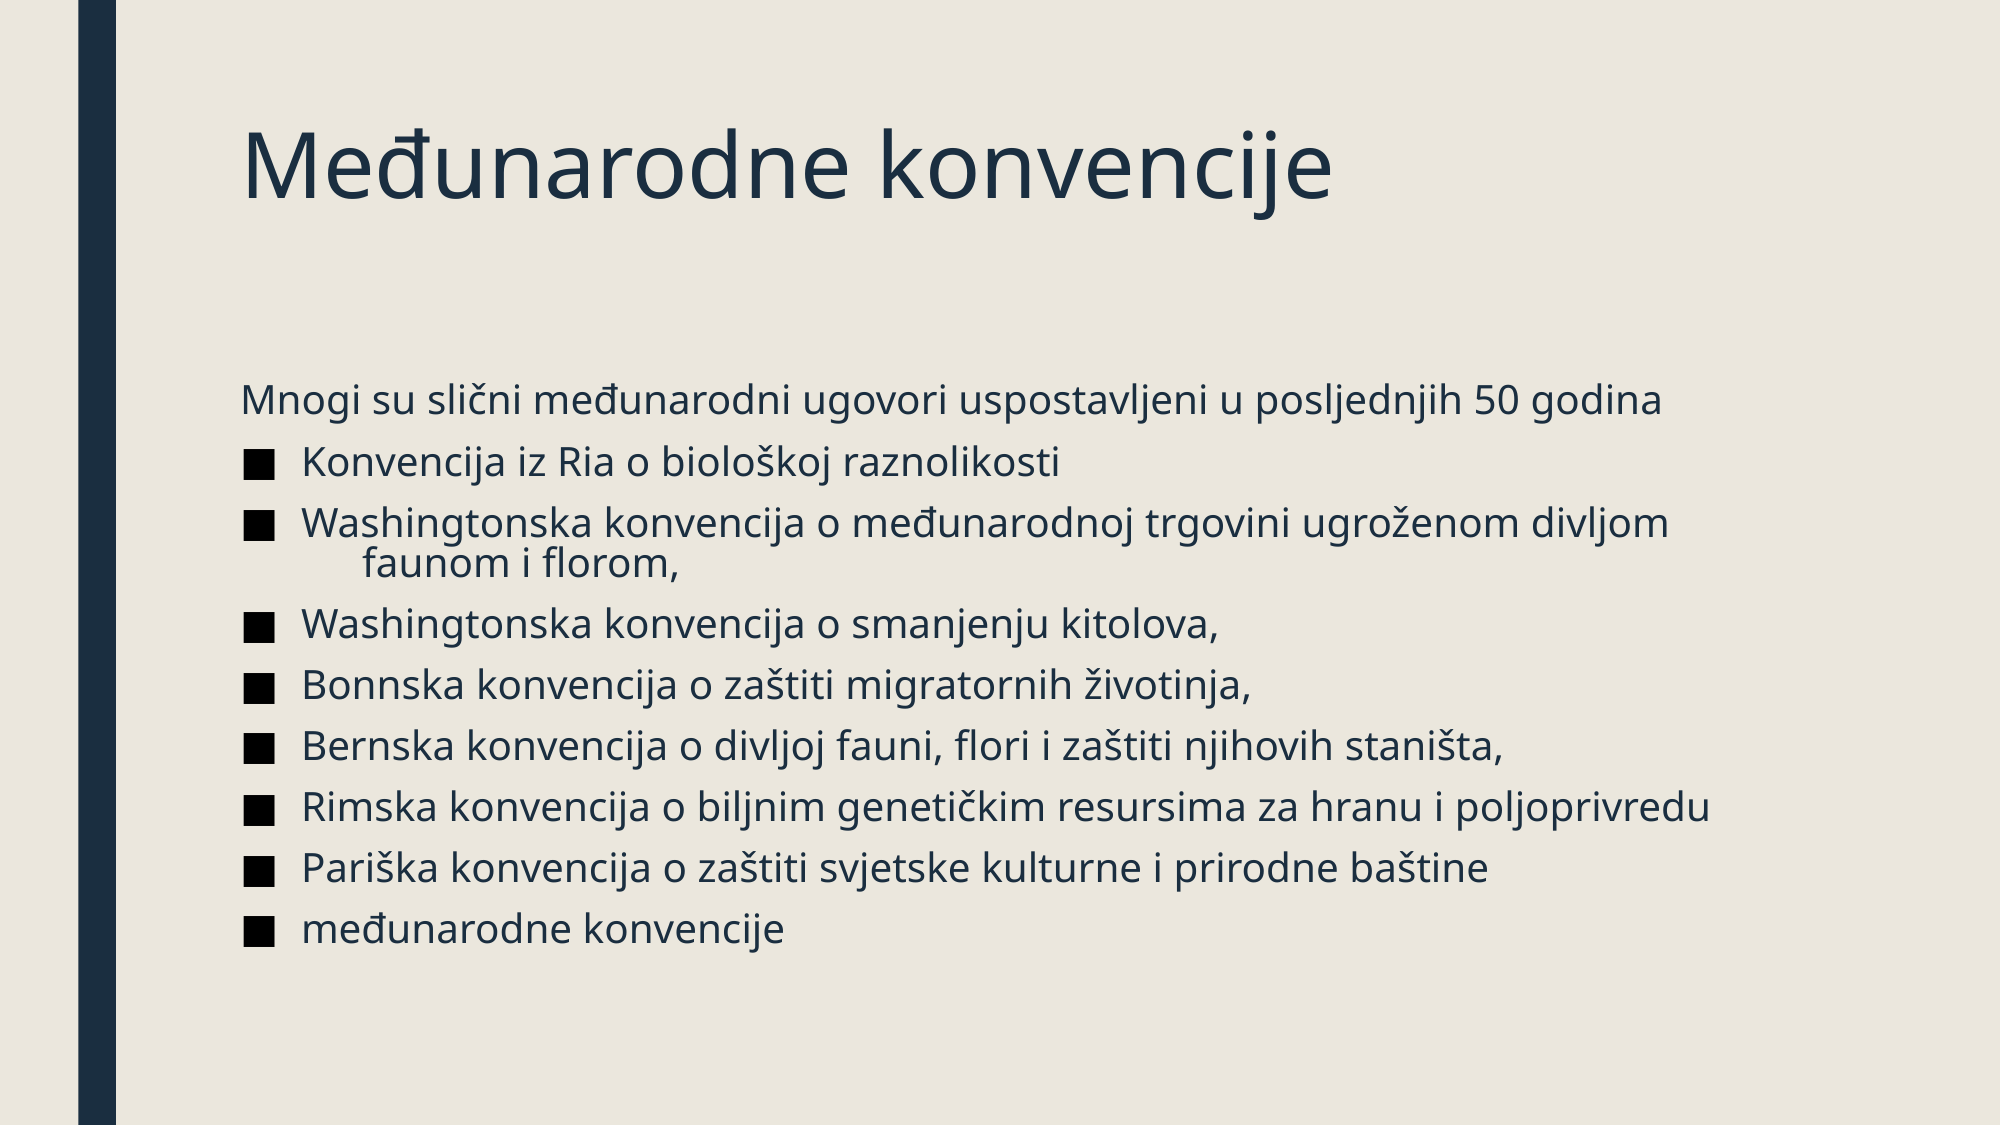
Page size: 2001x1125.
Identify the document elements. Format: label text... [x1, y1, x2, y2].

list Mnogi su slični međunarodni ugovori uspostavljeni u posljednjih 50 godina Konvencija iz Ria o biološkoj raznolikosti Washingtonska konvencija o međunarodnoj trgovini ugroženom divljom faunom i florom, Washingtonska konvencija o smanjenju kitolova, Bonnska konvencija o zaštiti migratornih životinja, Bernska konvencija o divljoj fauni, flori i zaštiti njihovih staništa, Rimska konvencija o biljnim genetičkim resursima za hranu i poljoprivredu Pariška konvencija o zaštiti svjetske kulturne i prirodne baštine međunarodne konvencije [225, 375, 1801, 963]
title Međunarodne konvencije [225, 112, 1801, 357]
